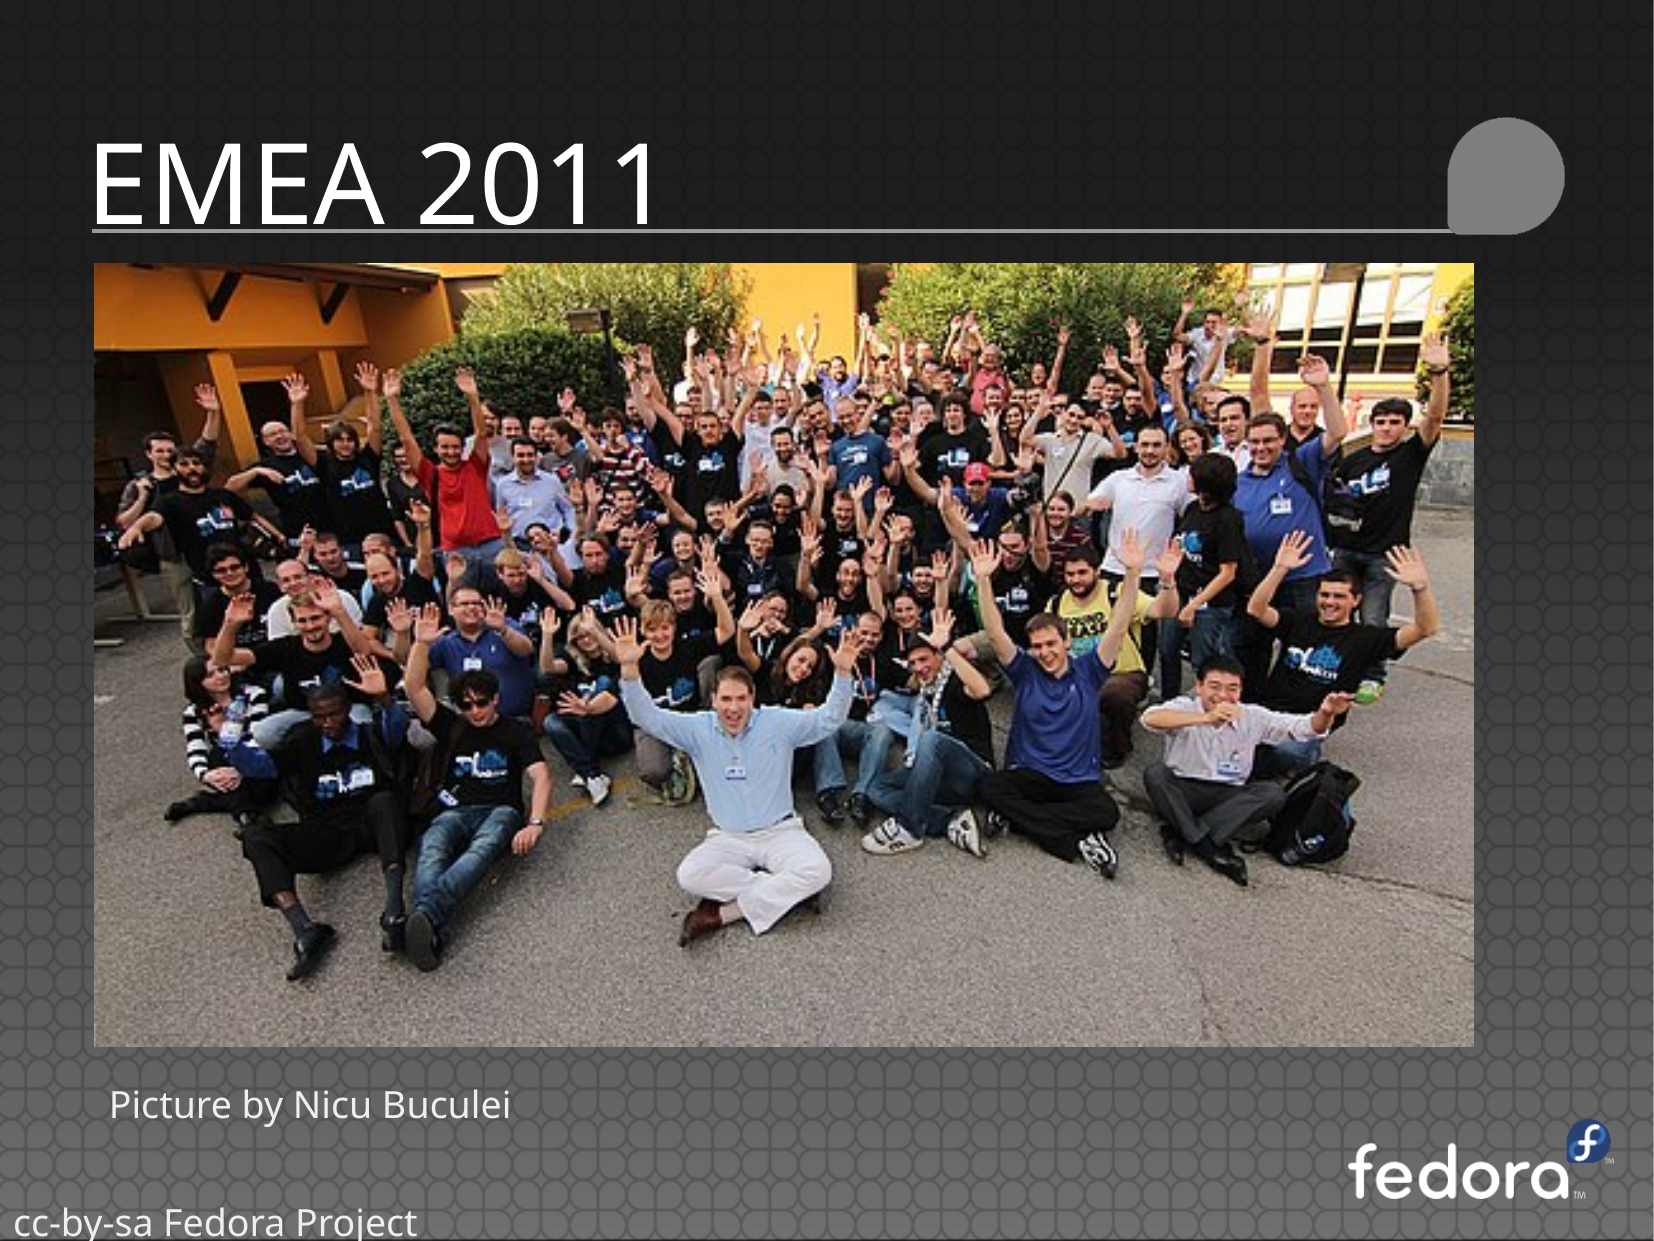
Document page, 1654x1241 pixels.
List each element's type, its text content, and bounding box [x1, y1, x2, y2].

text_box Picture by Nicu Buculei [94, 1071, 576, 1130]
picture [0, 0, 1654, 1241]
title EMEA 2011 [86, 112, 1576, 249]
text_box cc-by-sa Fedora Project [4, 1189, 427, 1241]
